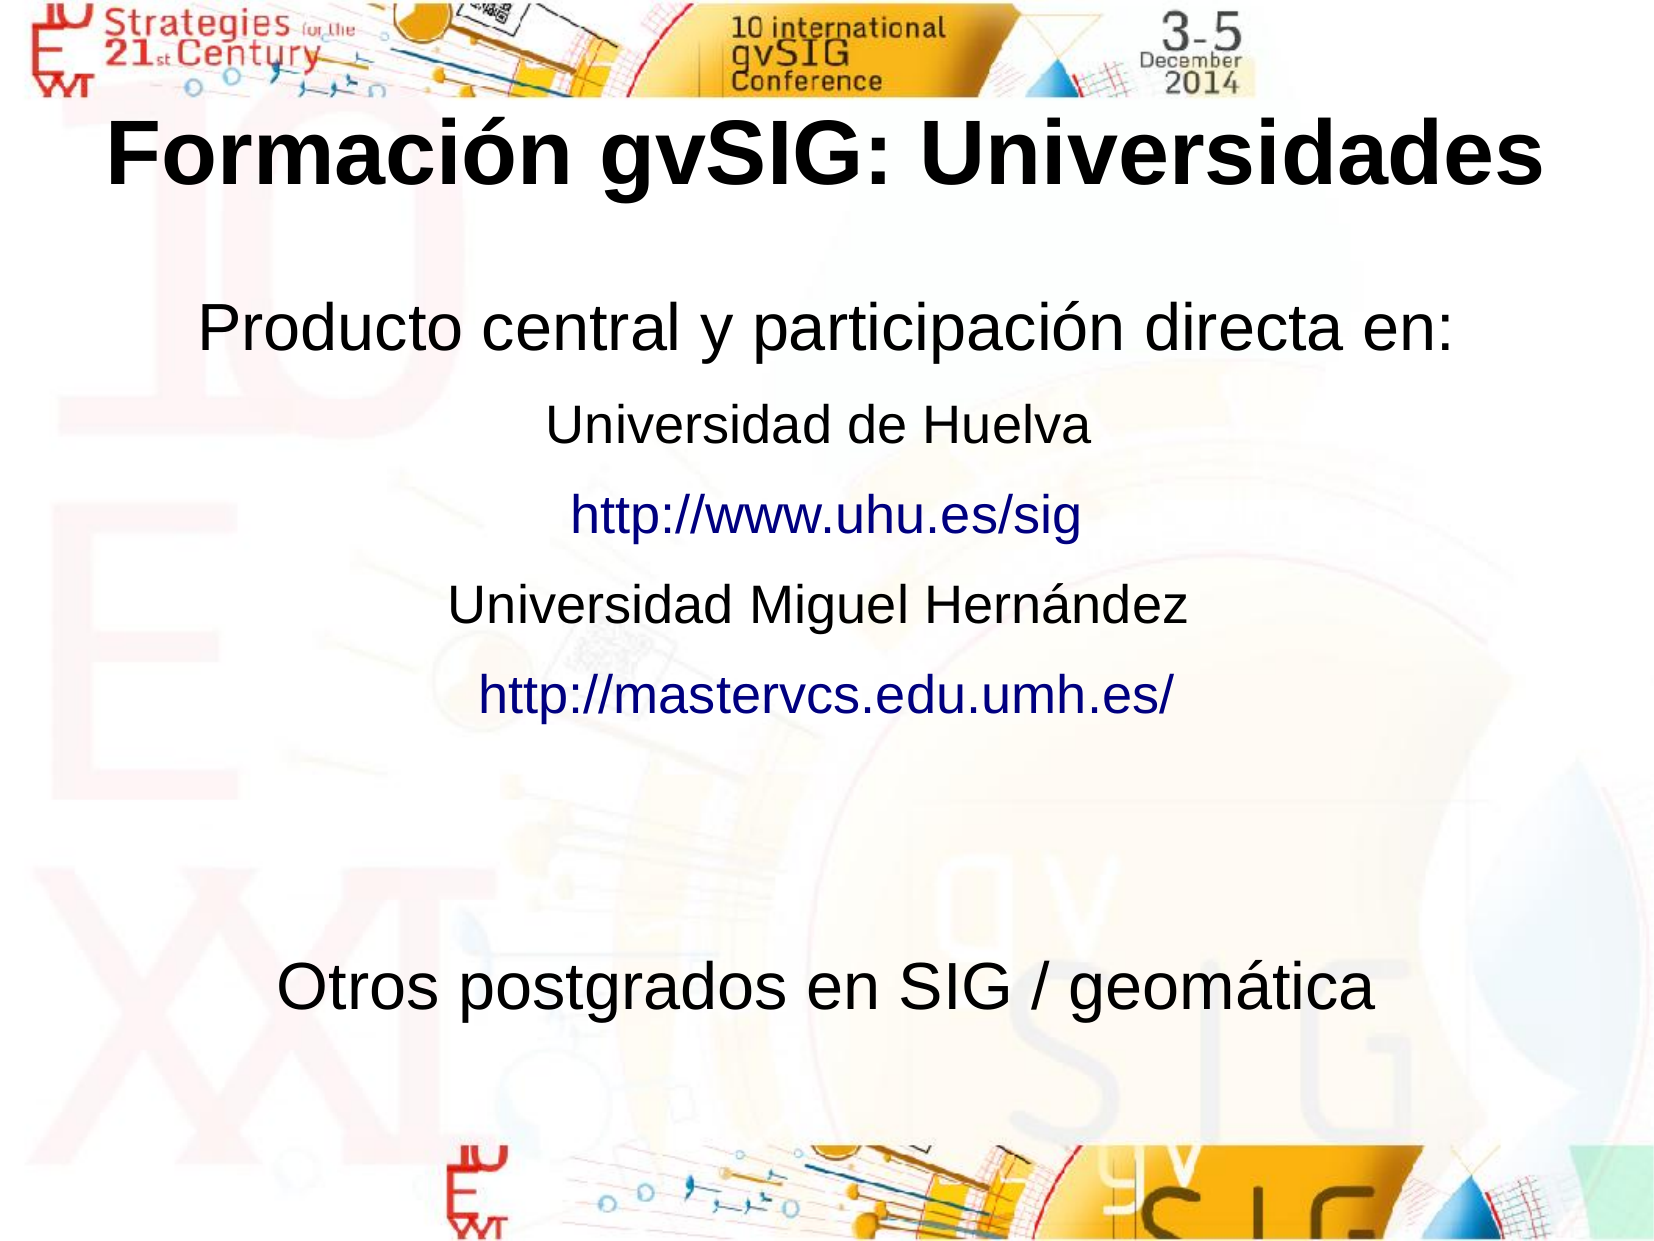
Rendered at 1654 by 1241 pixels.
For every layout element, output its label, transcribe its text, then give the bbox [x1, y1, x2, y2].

list Producto central y participación directa en: Universidad de Huelva http://www.uhu.es/sig Universidad Miguel Hernández http://mastervcs.edu.umh.es/ Otros postgrados en SIG / geomática [82, 290, 1571, 1129]
picture [0, 0, 1654, 1241]
title Formación gvSIG: Universidades [82, 49, 1571, 257]
